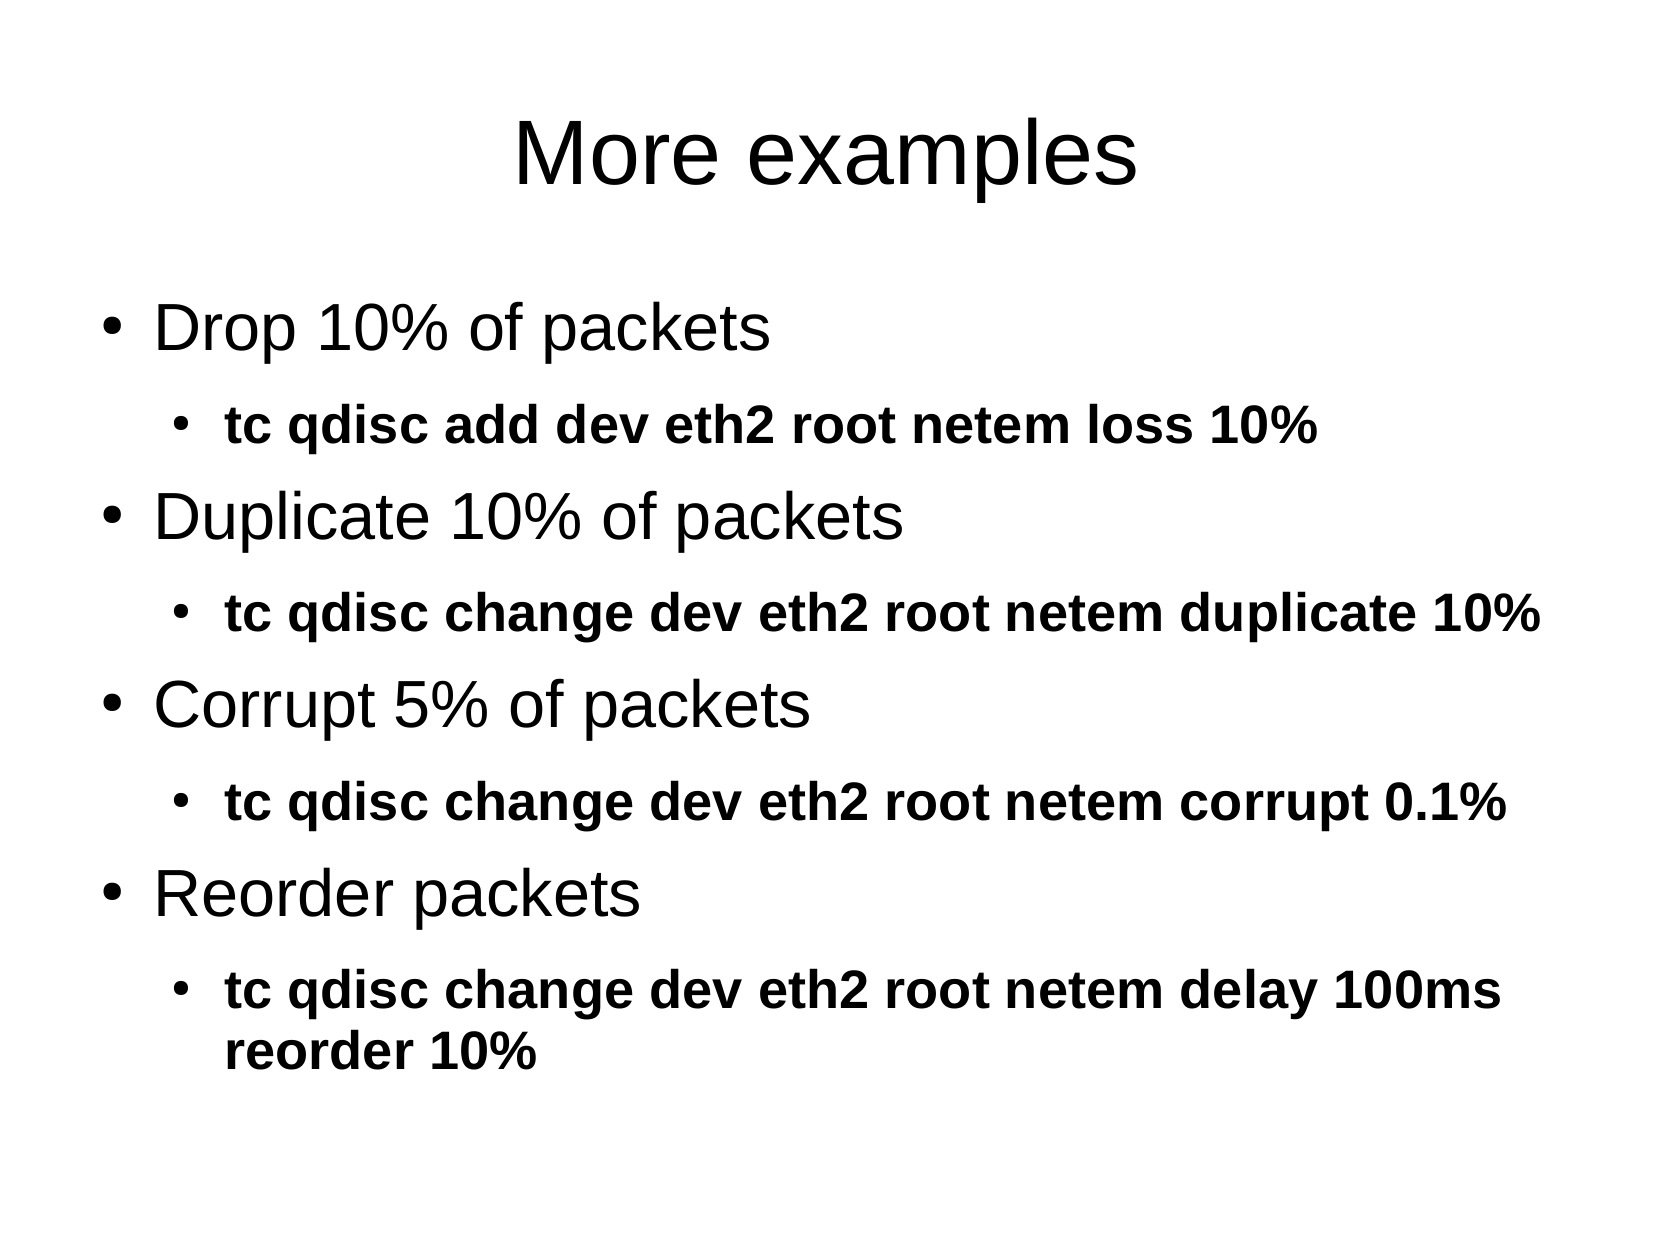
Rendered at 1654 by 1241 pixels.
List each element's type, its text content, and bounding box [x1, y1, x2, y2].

title More examples [82, 56, 1571, 250]
list Drop 10% of packets tc qdisc add dev eth2 root netem loss 10% Duplicate 10% of packets tc qdisc change dev eth2 root netem duplicate 10% Corrupt 5% of packets tc qdisc change dev eth2 root netem corrupt 0.1% Reorder packets tc qdisc change dev eth2 root netem delay 100ms reorder 10% [82, 290, 1571, 1109]
